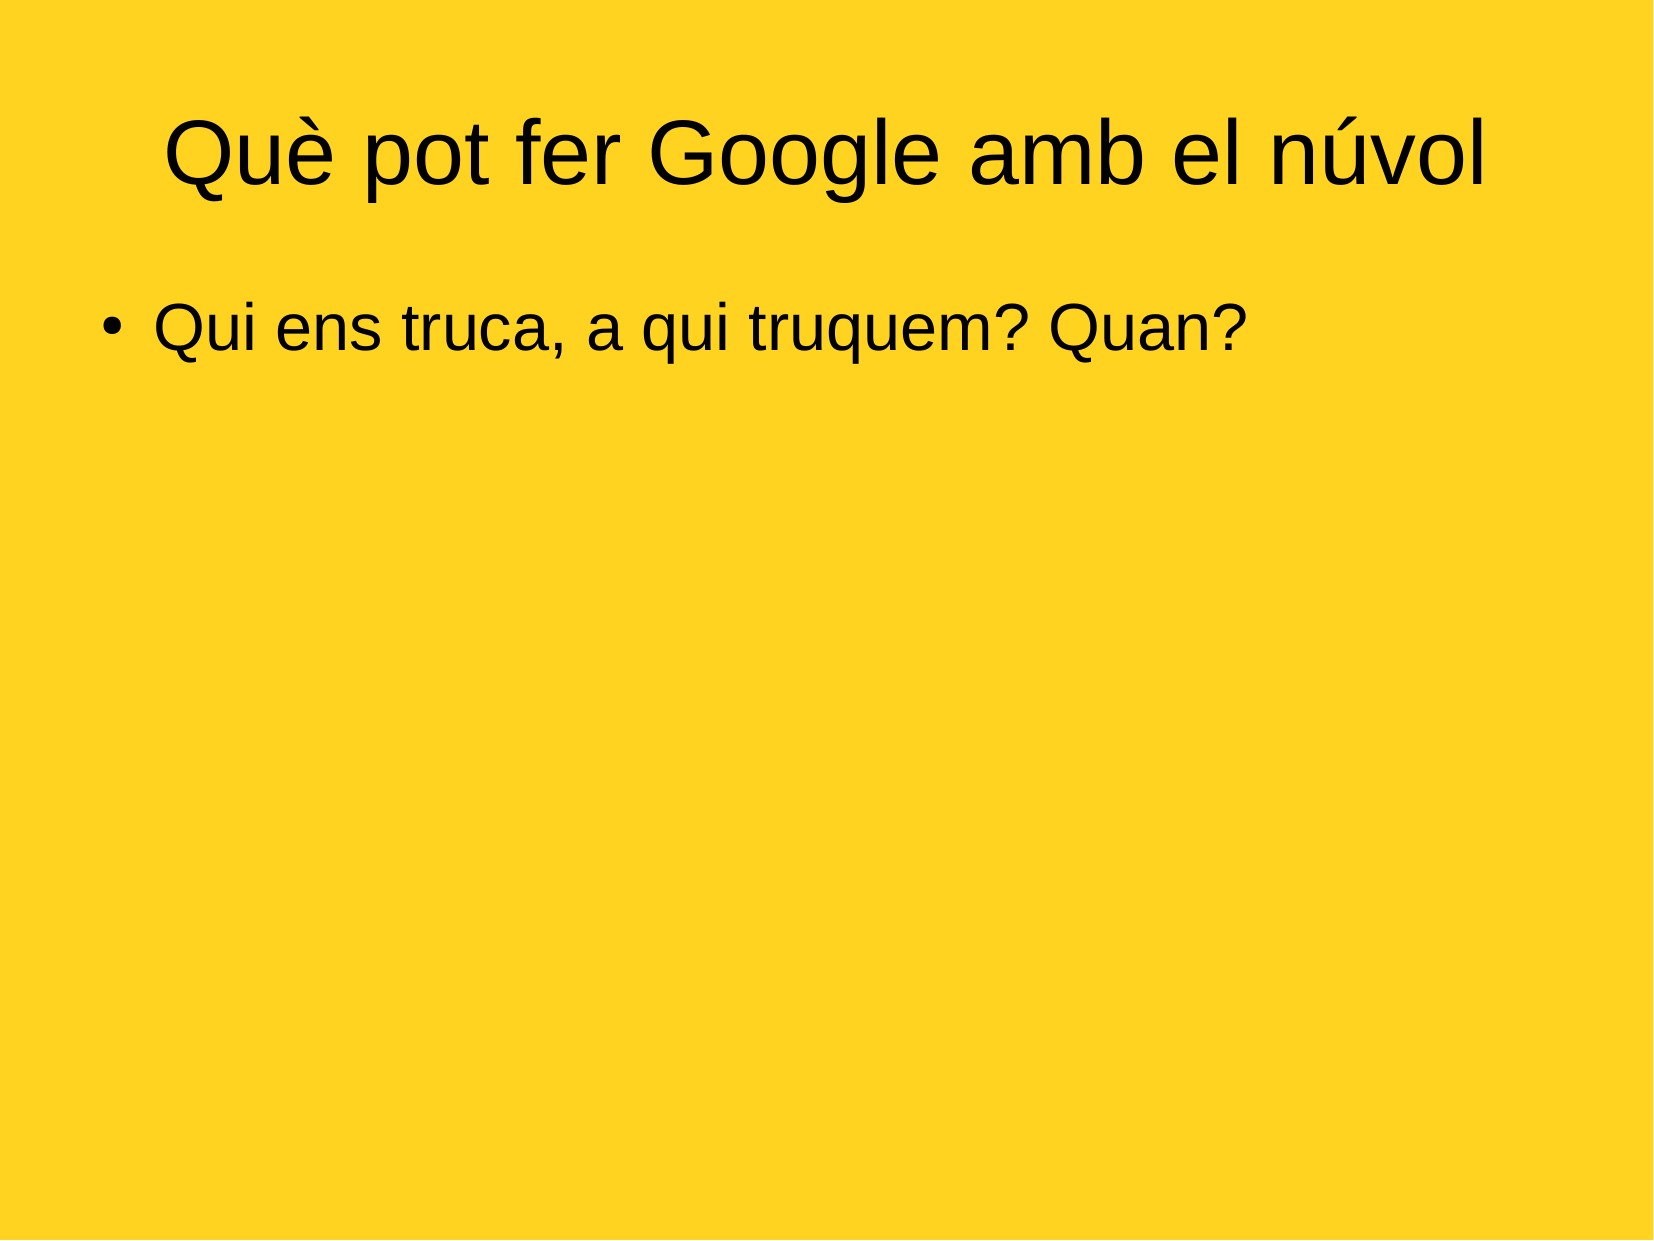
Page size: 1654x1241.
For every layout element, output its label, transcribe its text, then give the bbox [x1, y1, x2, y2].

list Qui ens truca, a qui truquem? Quan? [82, 290, 1571, 1010]
title Què pot fer Google amb el núvol [82, 49, 1571, 257]
